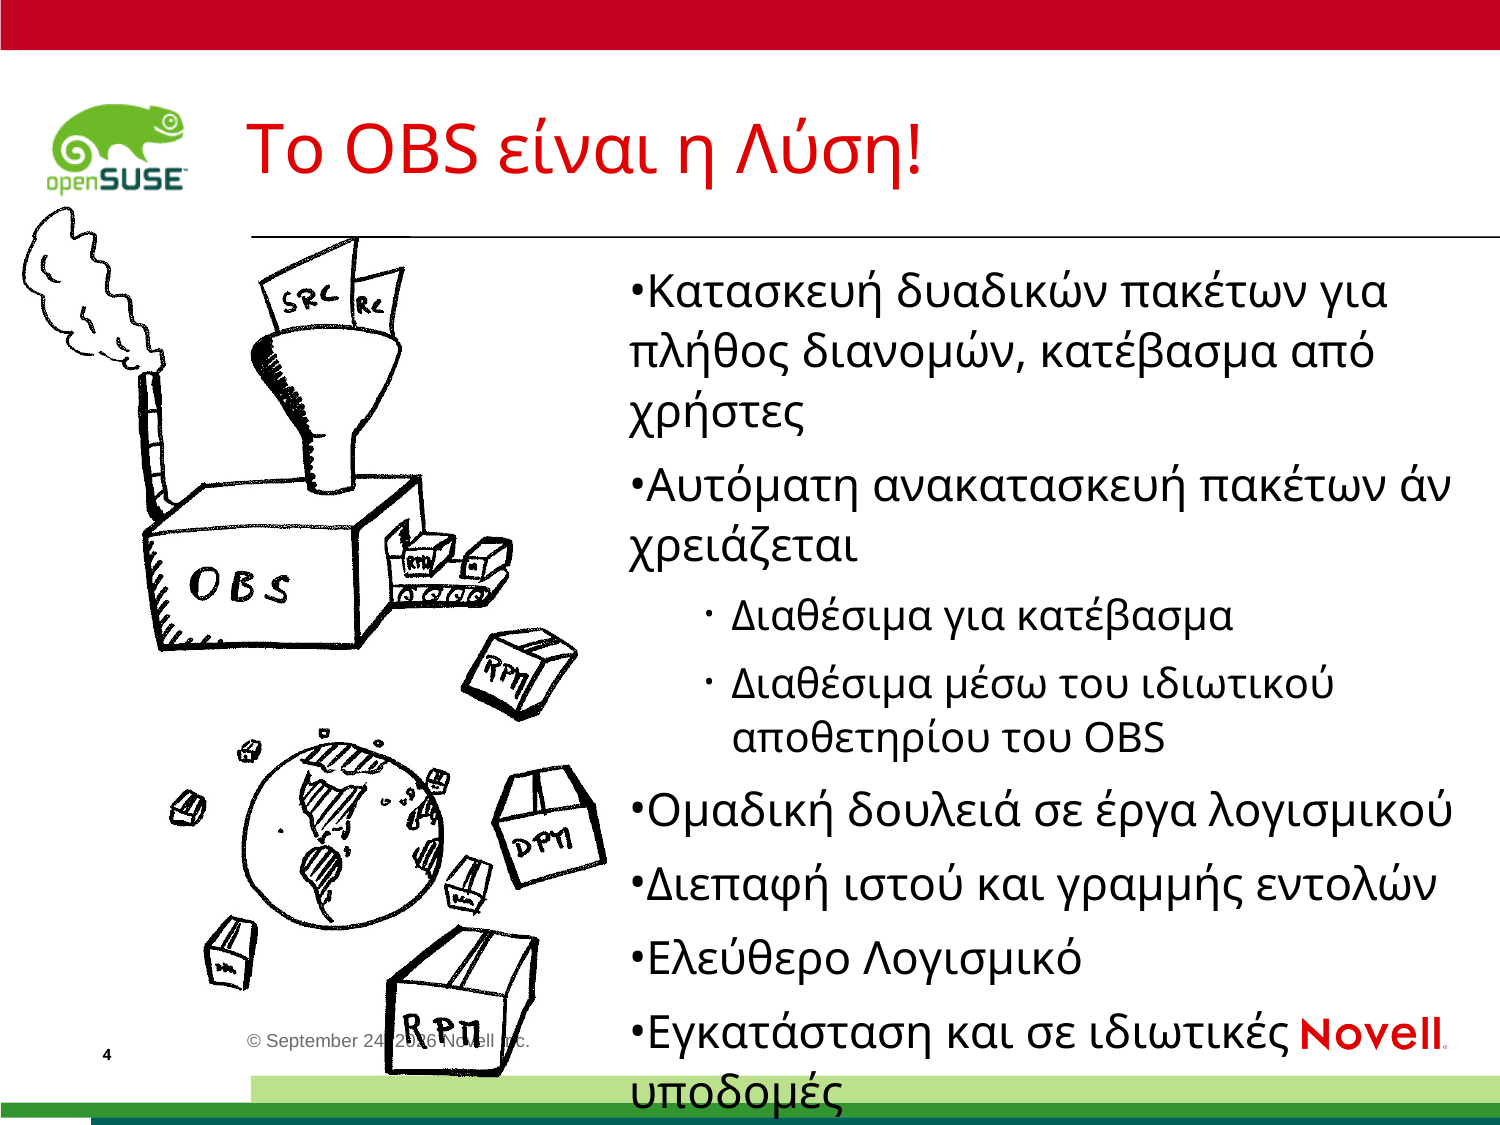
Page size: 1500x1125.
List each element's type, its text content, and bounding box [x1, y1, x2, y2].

title Το OBS είναι η Λύση! [246, 68, 1409, 231]
list Κατασκευή δυαδικών πακέτων για πλήθος διανομών, κατέβασμα από χρήστες Αυτόματη ανακατασκευή πακέτων άν χρειάζεται Διαθέσιμα για κατέβασμα Διαθέσιμα μέσω του ιδιωτικού αποθετηρίου του OBS Ομαδική δουλειά σε έργα λογισμικού Διεπαφή ιστού και γραμμής εντολών Ελεύθερο Λογισμικό Εγκατάσταση και σε ιδιωτικές υποδομές Συμβατό με app stores (OCS) [629, 259, 1500, 1092]
picture [0, 104, 615, 1104]
